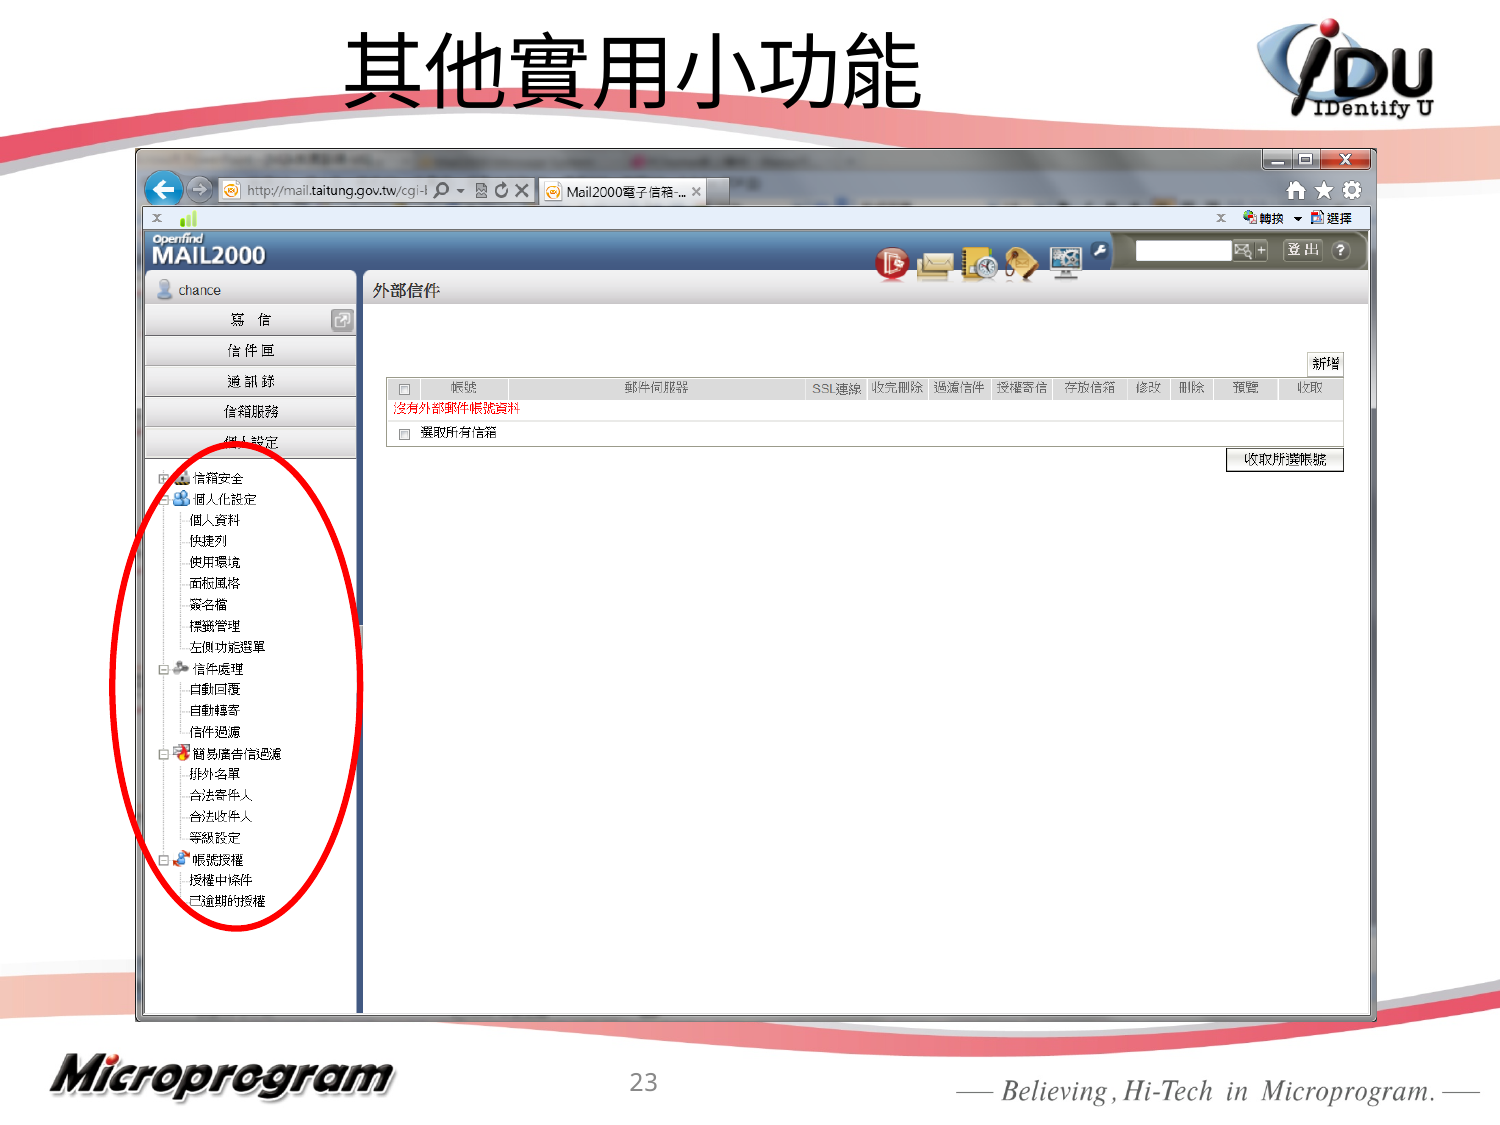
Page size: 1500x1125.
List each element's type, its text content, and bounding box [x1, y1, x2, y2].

title 其他實用小功能 [35, 11, 1231, 118]
text_box [468, 1053, 819, 1114]
picture [135, 448, 357, 925]
picture [135, 148, 1377, 1022]
